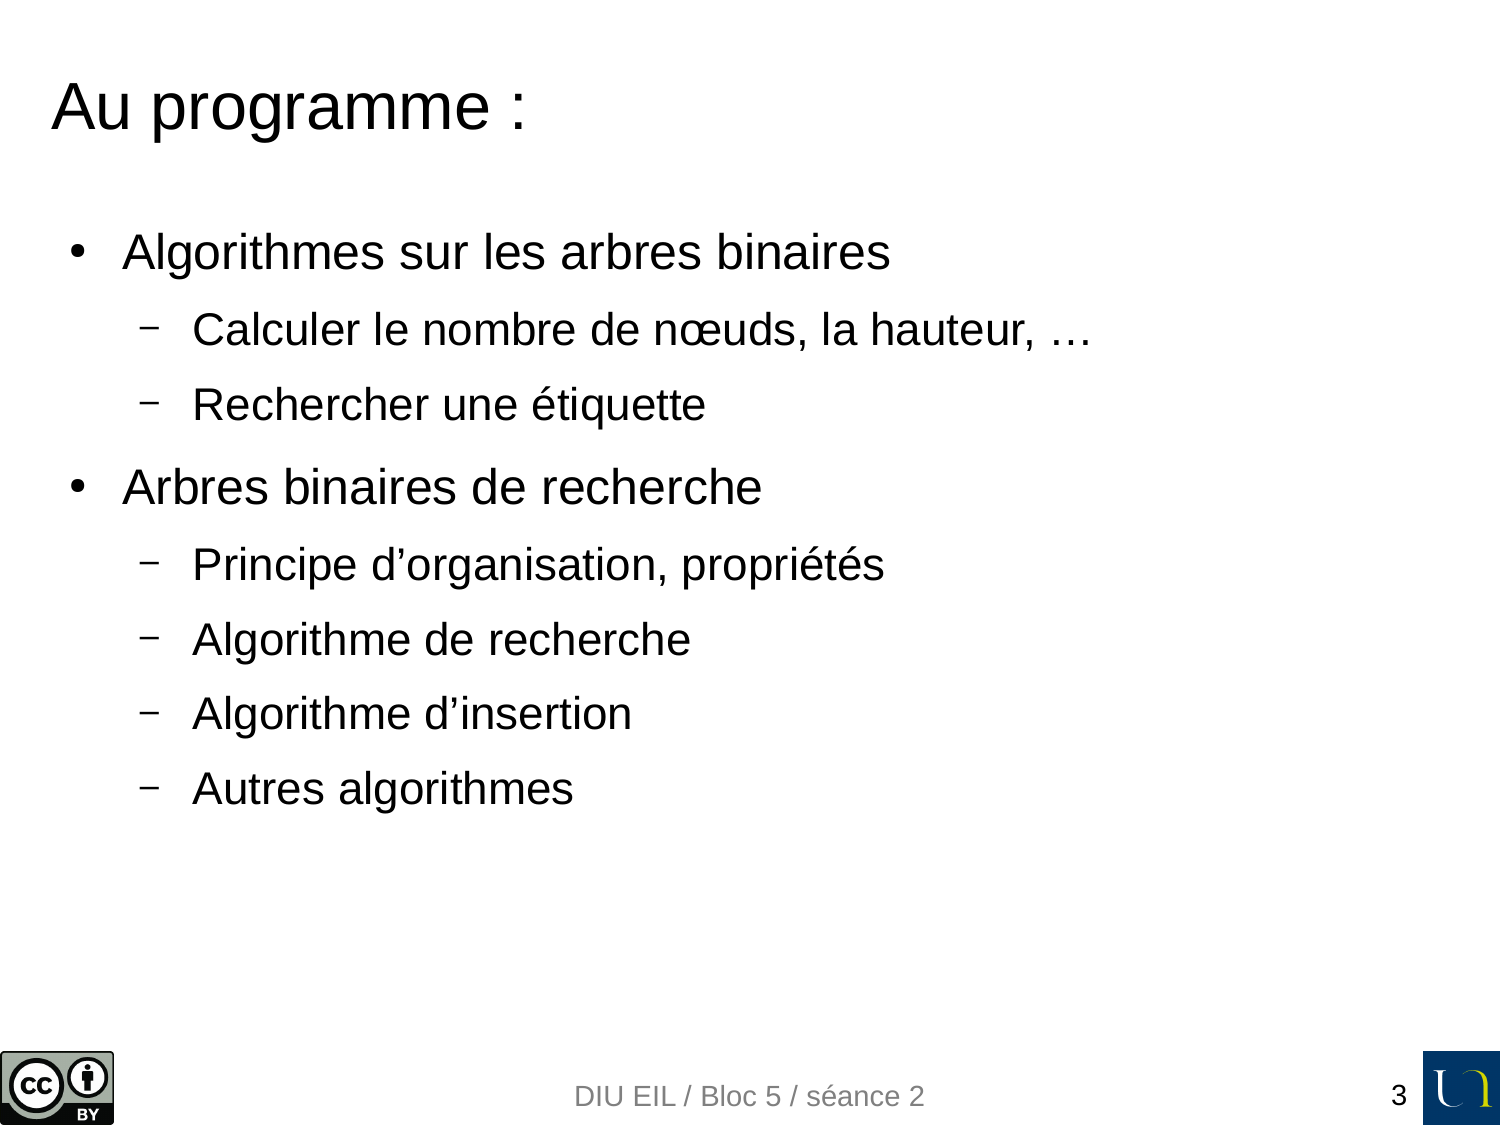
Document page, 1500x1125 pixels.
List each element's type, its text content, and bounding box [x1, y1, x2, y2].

picture [0, 1051, 114, 1125]
picture [1417, 1051, 1500, 1125]
list Algorithmes sur les arbres binaires Calculer le nombre de nœuds, la hauteur, … Rechercher une étiquette Arbres binaires de recherche Principe d’organisation, propriétés Algorithme de recherche Algorithme d’insertion Autres algorithmes [51, 224, 1449, 1052]
title Au programme : [51, 44, 1449, 170]
